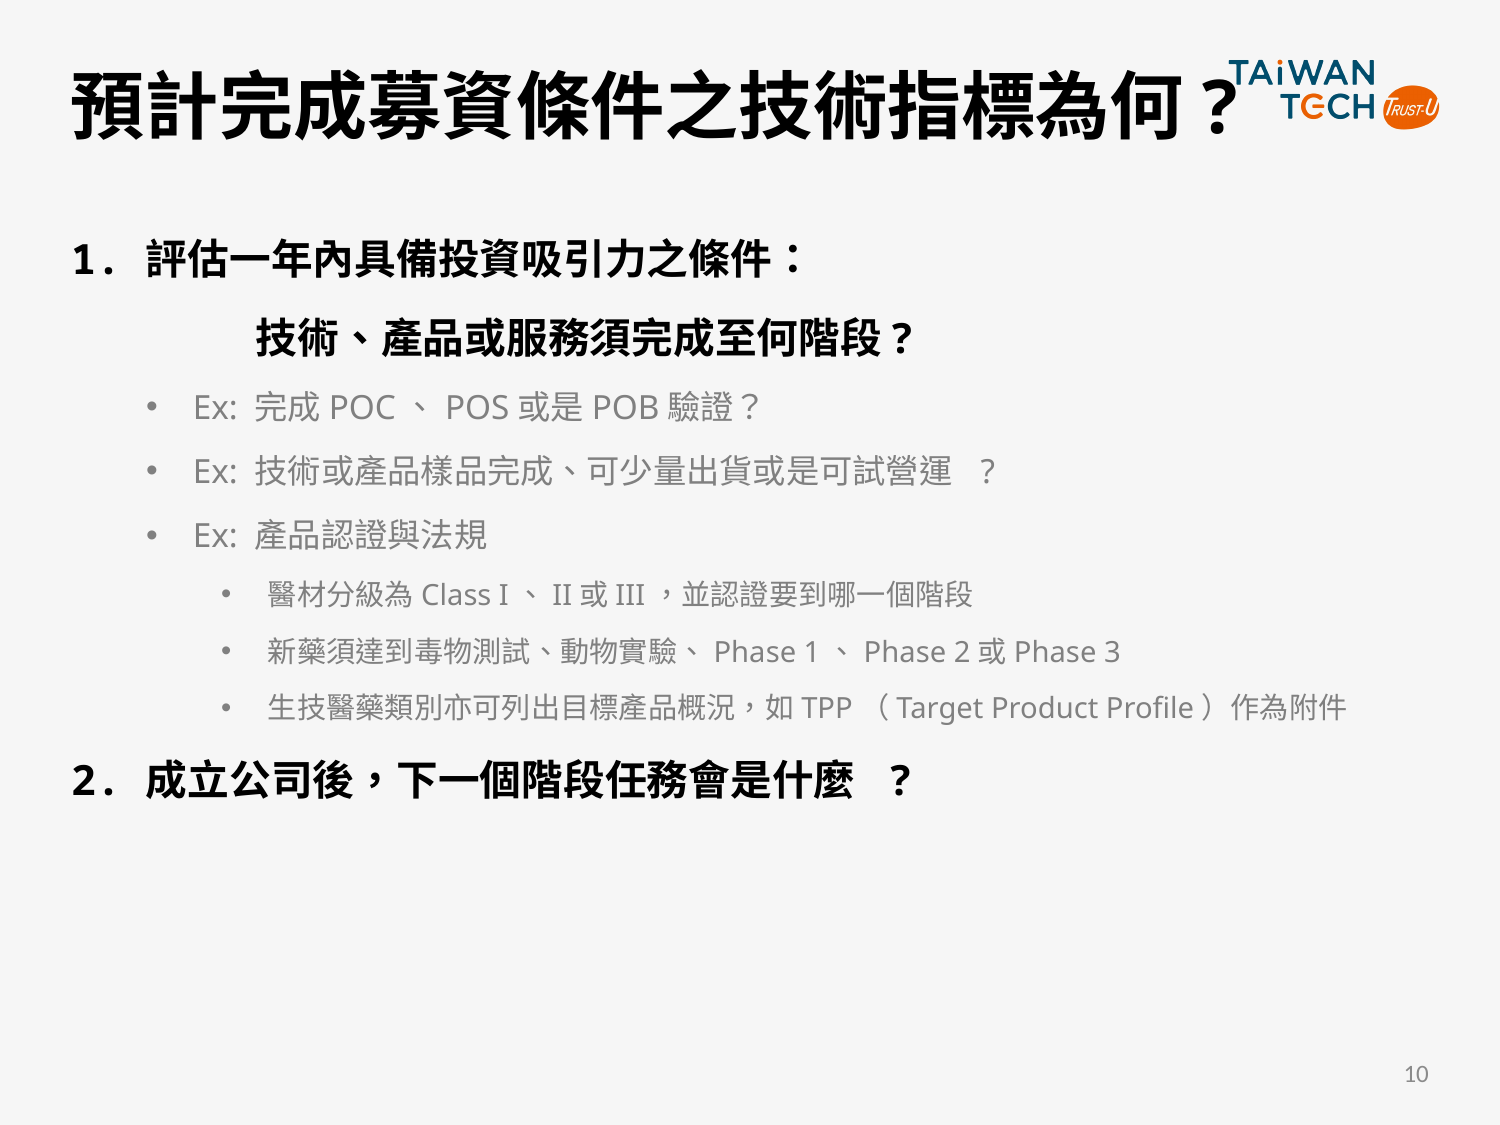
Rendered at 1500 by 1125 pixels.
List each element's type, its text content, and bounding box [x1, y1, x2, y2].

title 預計完成募資條件之技術指標為何? [55, 33, 1444, 156]
list 評估一年內具備投資吸引力之條件： 技術、產品或服務須完成至何階段? Ex: 完成POC、POS或是POB驗證？ Ex: 技術或產品樣品完成、可少量出貨或是可試營運 ? Ex: 產品認證與法規 醫材分級為Class I、II或III，並認證要到哪一個階段 新藥須達到毒物測試、動物實驗、Phase 1、Phase 2或Phase 3 生技醫藥類別亦可列出目標產品概況，如TPP（Target Product Profile）作為附件 成立公司後，下一個階段任務會是什麼 ? [55, 200, 1444, 1021]
slide_number <編號> [1106, 1042, 1445, 1103]
